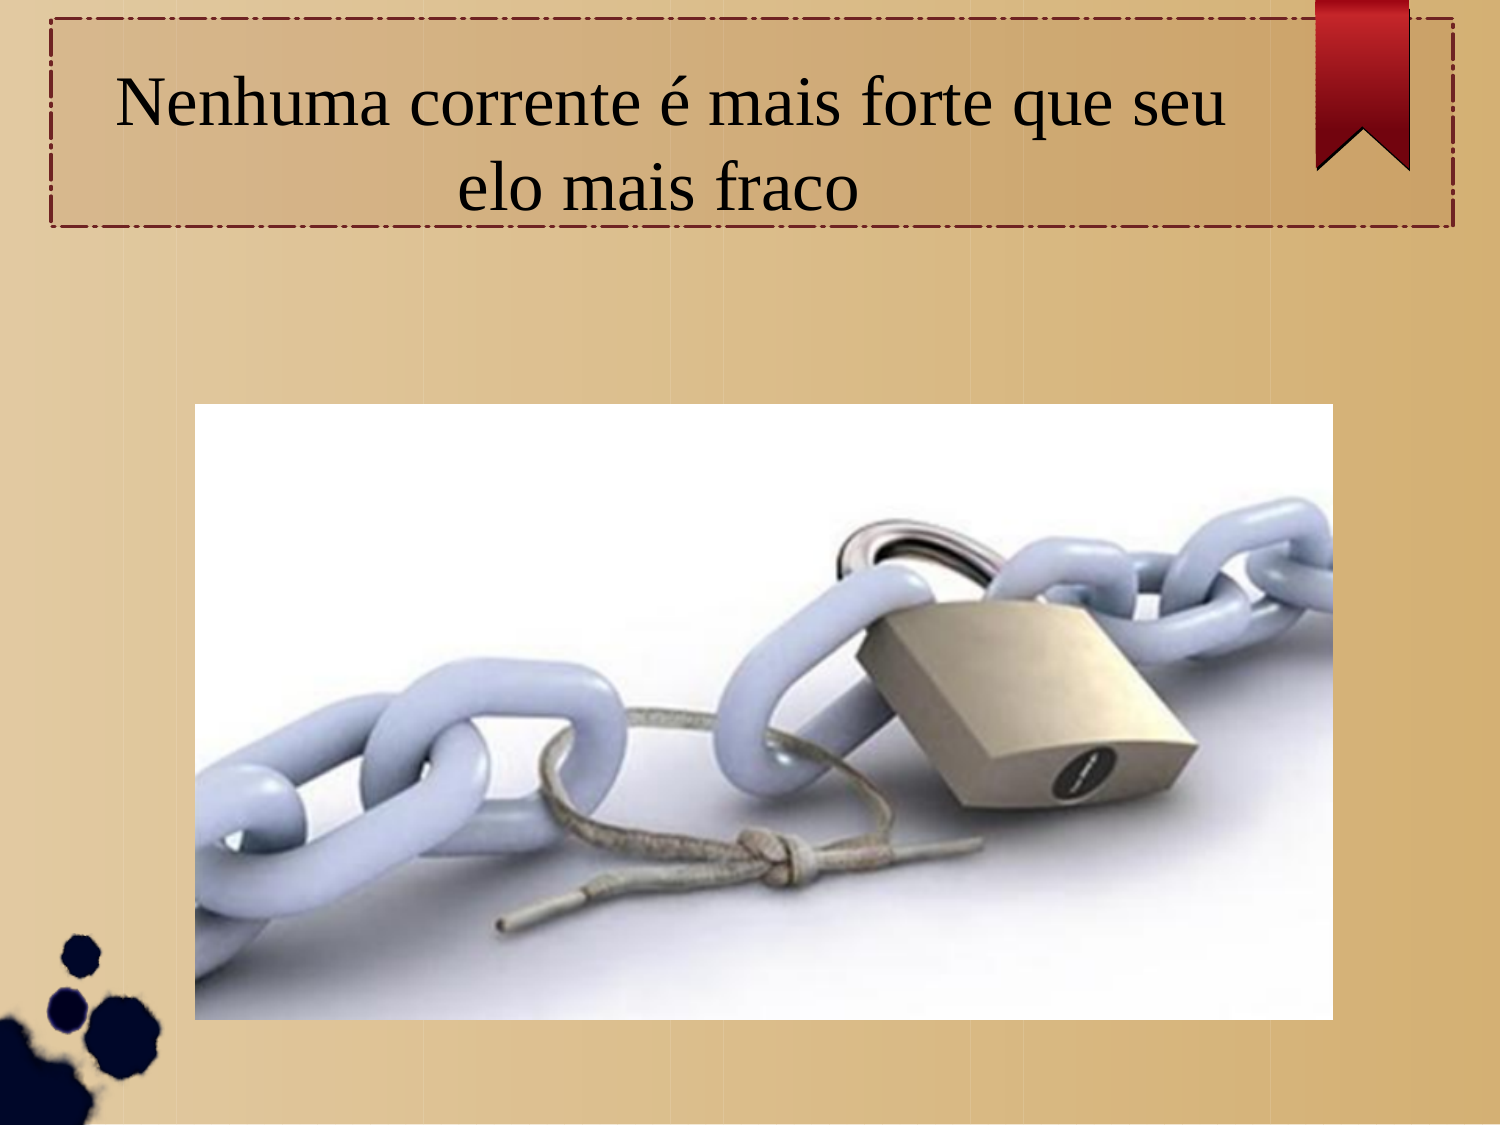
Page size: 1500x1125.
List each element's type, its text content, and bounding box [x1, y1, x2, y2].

picture [195, 404, 1333, 1021]
title Nenhuma corrente é mais forte que seu elo mais fraco [74, 20, 1313, 233]
